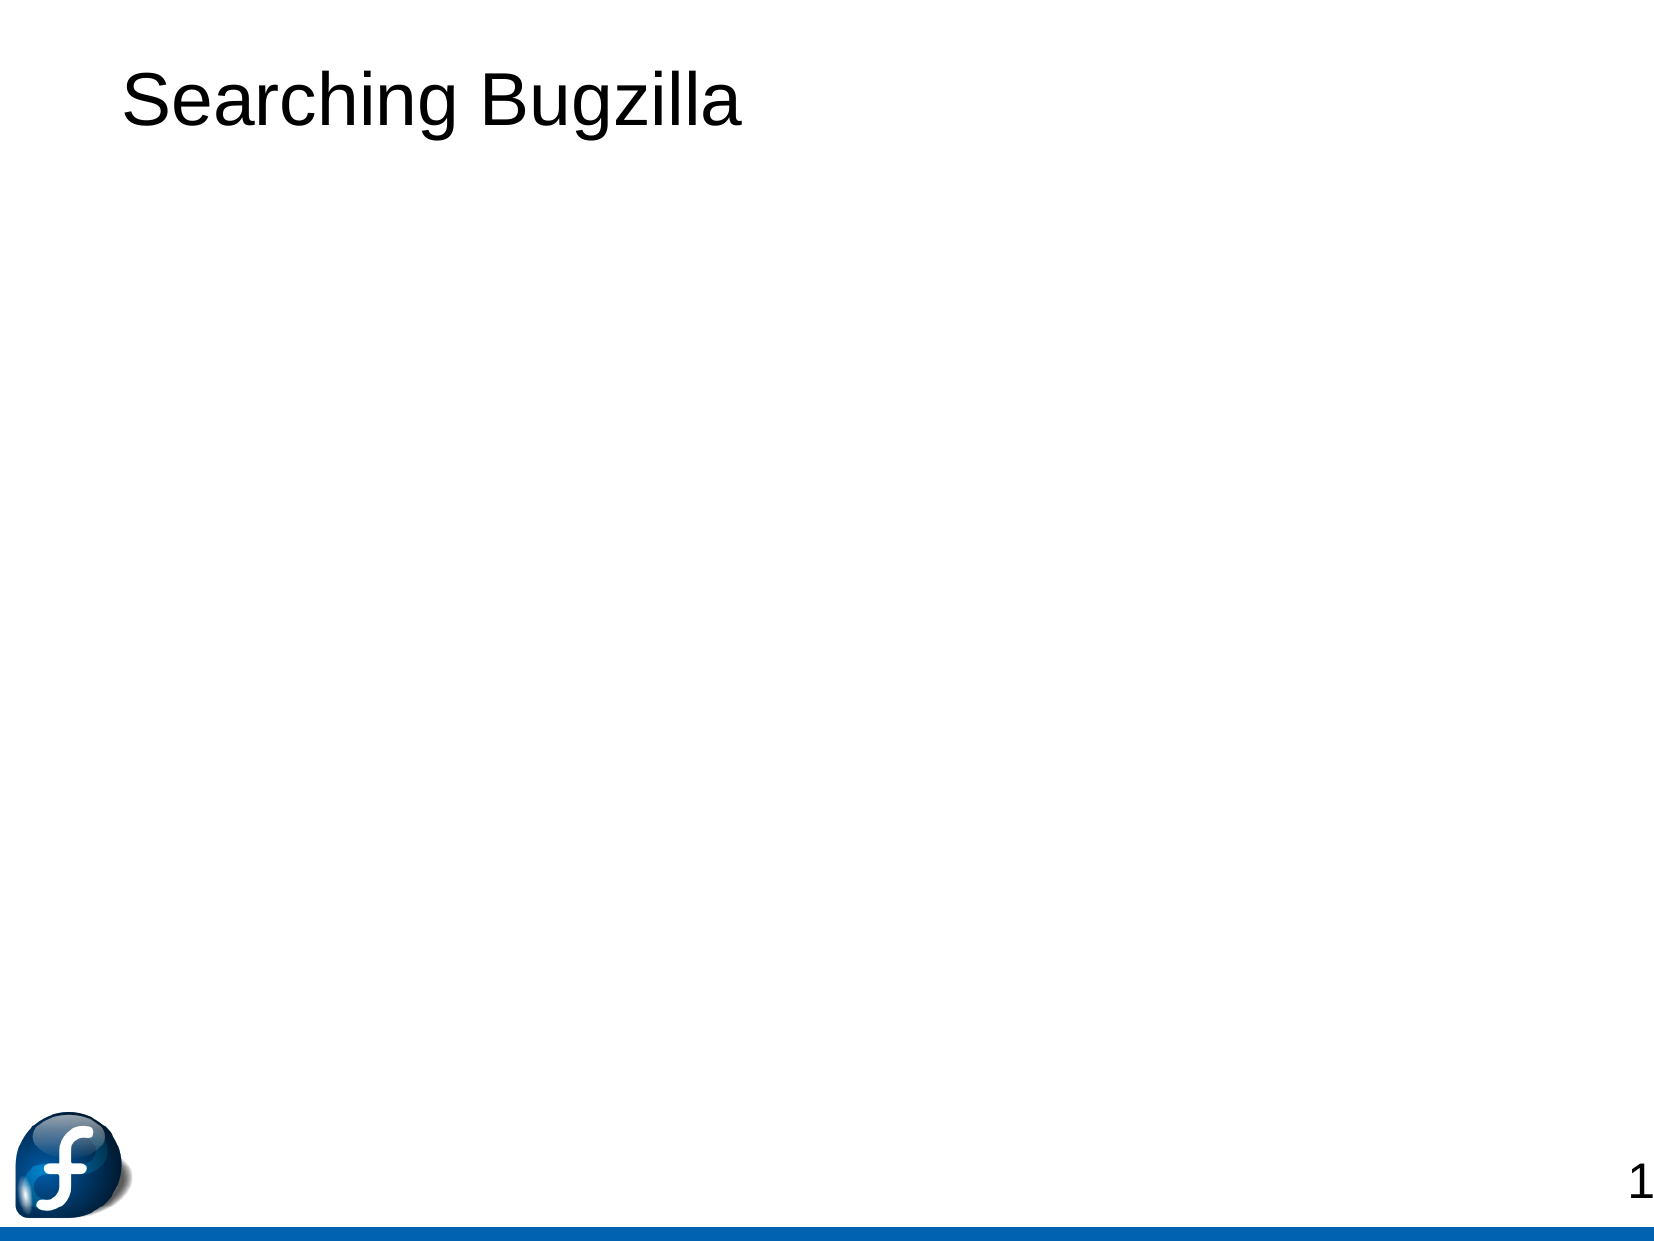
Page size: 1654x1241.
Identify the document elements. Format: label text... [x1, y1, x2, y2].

title Searching Bugzilla [121, 37, 1533, 161]
text_box 11 [1454, 1153, 1653, 1216]
picture [11, 1105, 133, 1227]
